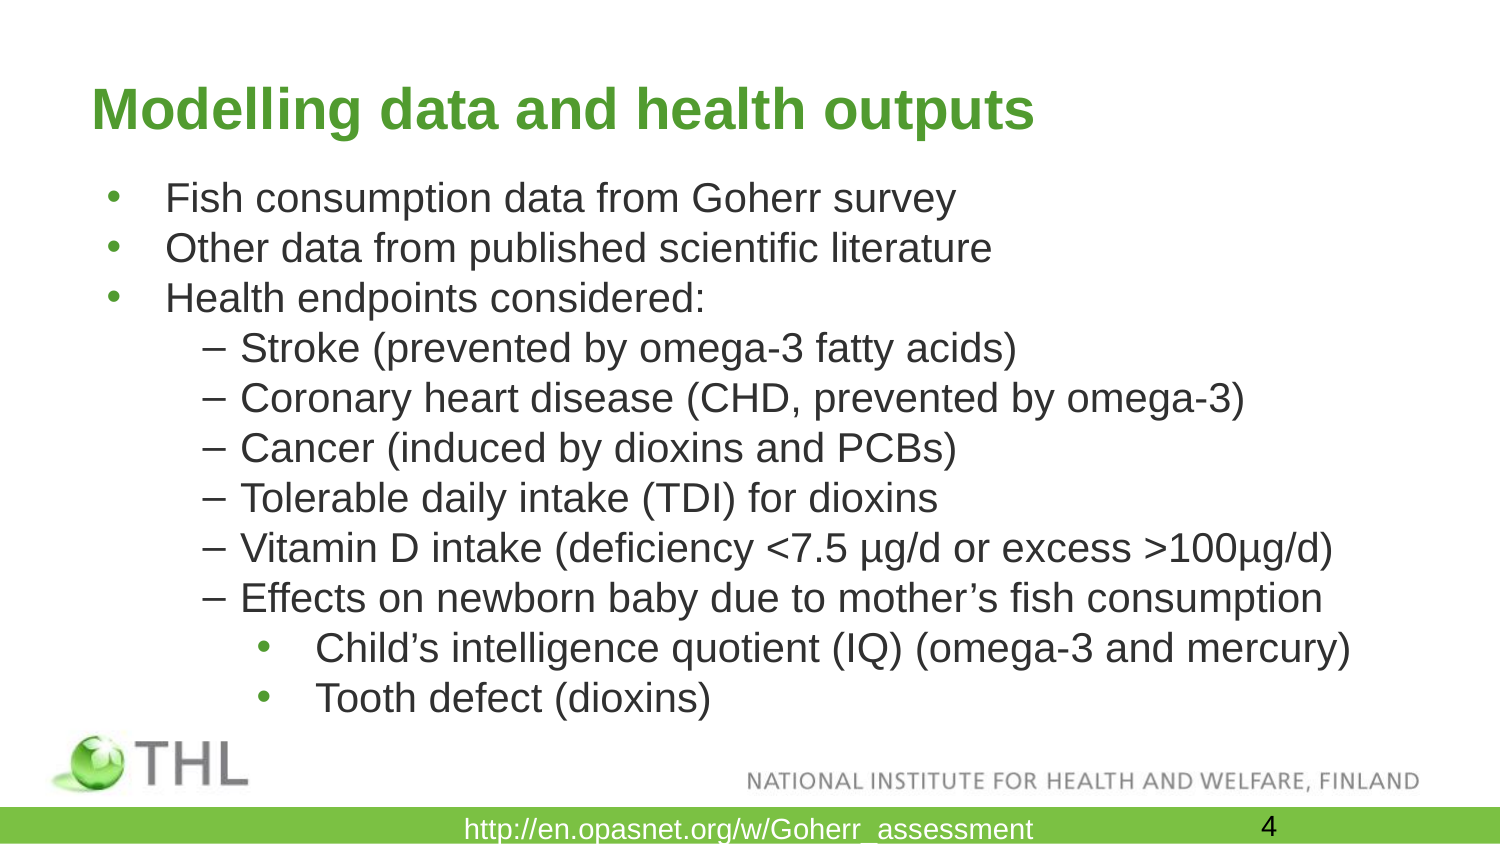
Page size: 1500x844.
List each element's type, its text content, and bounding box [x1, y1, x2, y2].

picture [715, 763, 1465, 801]
title Modelling data and health outputs [76, 32, 1424, 156]
slide_number <number> [1246, 811, 1424, 839]
list Fish consumption data from Goherr survey Other data from published scientific literature Health endpoints considered: Stroke (prevented by omega-3 fatty acids) Coronary heart disease (CHD, prevented by omega-3) Cancer (induced by dioxins and PCBs) Tolerable daily intake (TDI) for dioxins Vitamin D intake (deficiency <7.5 µg/d or excess >100µg/d) Effects on newborn baby due to mother’s fish consumption Child’s intelligence quotient (IQ) (omega-3 and mercury) Tooth defect (dioxins) [75, 156, 1424, 724]
picture [24, 719, 275, 803]
